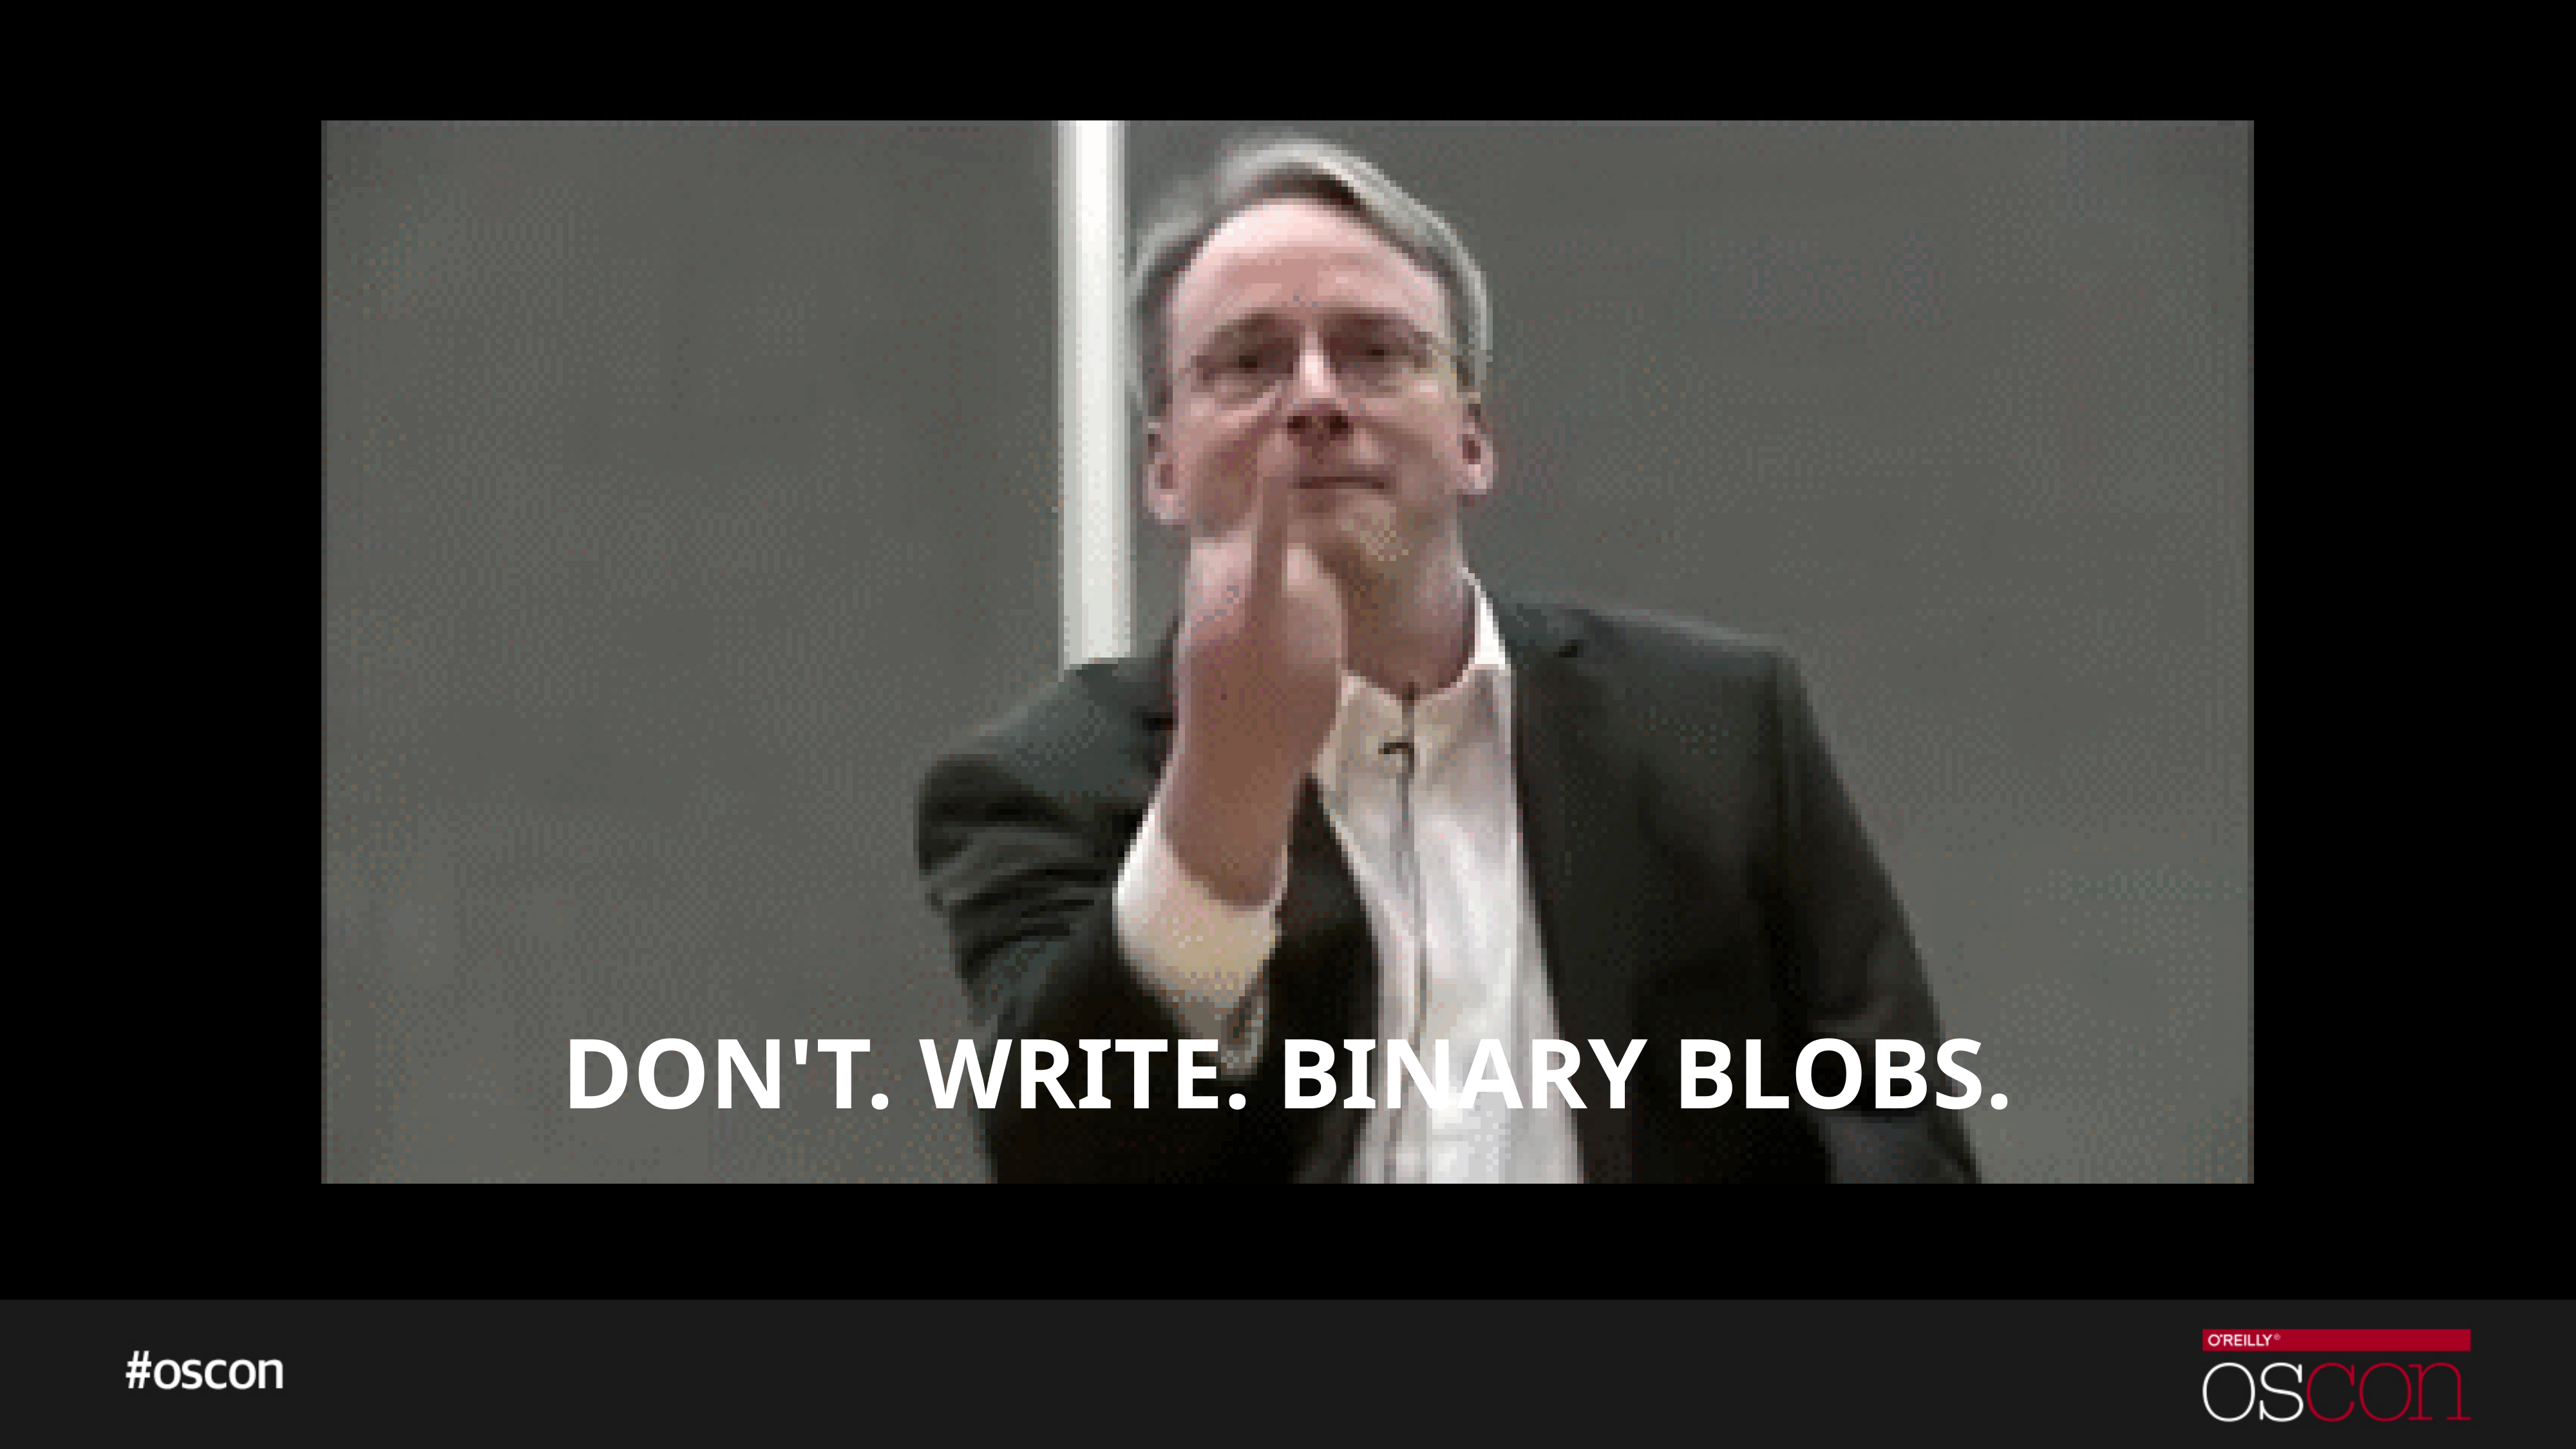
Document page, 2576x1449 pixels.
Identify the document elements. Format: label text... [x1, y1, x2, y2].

picture [0, 0, 2576, 1449]
title DON'T. WRITE. BINARY BLOBS. [65, 966, 2510, 1175]
